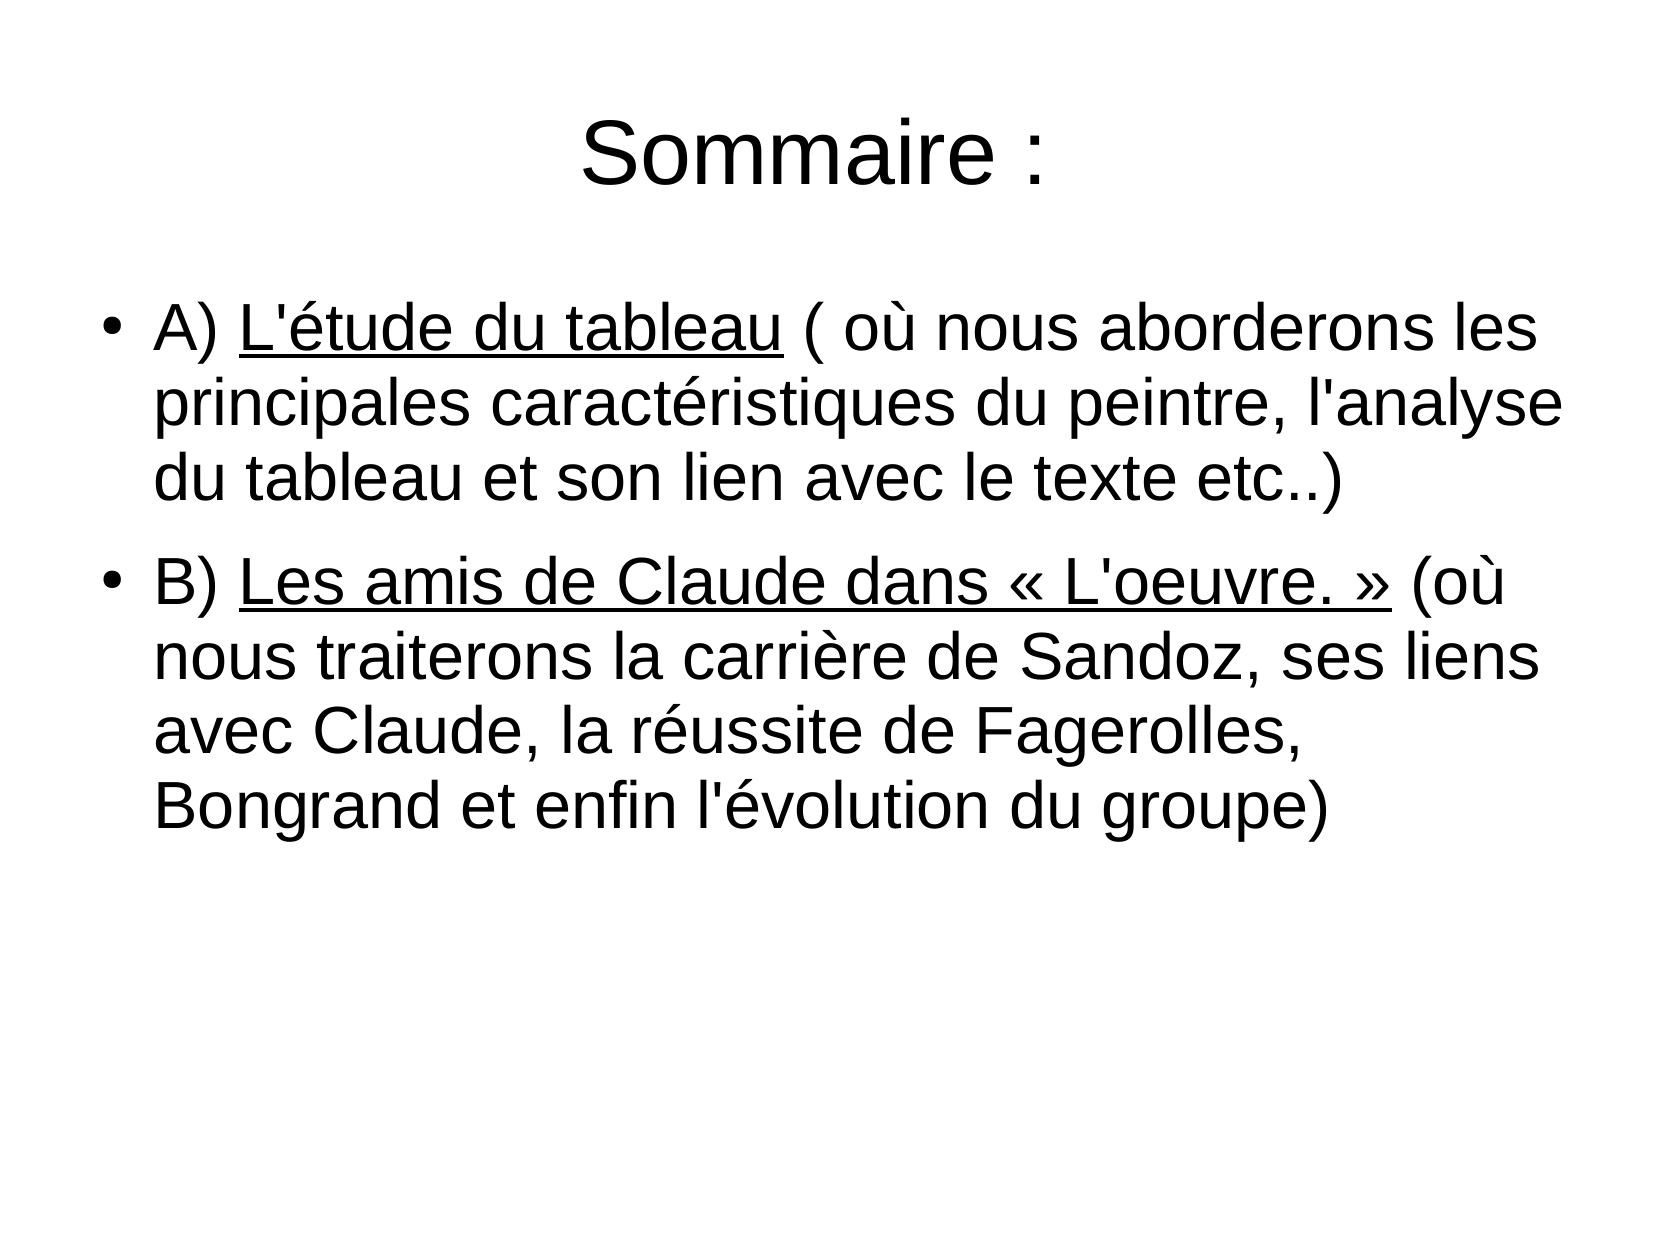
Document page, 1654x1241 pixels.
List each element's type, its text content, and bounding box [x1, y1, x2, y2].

list A) L'étude du tableau ( où nous aborderons les principales caractéristiques du peintre, l'analyse du tableau et son lien avec le texte etc..) B) Les amis de Claude dans « L'oeuvre. » (où nous traiterons la carrière de Sandoz, ses liens avec Claude, la réussite de Fagerolles, Bongrand et enfin l'évolution du groupe) [82, 290, 1571, 1010]
title Sommaire : [82, 49, 1571, 257]
